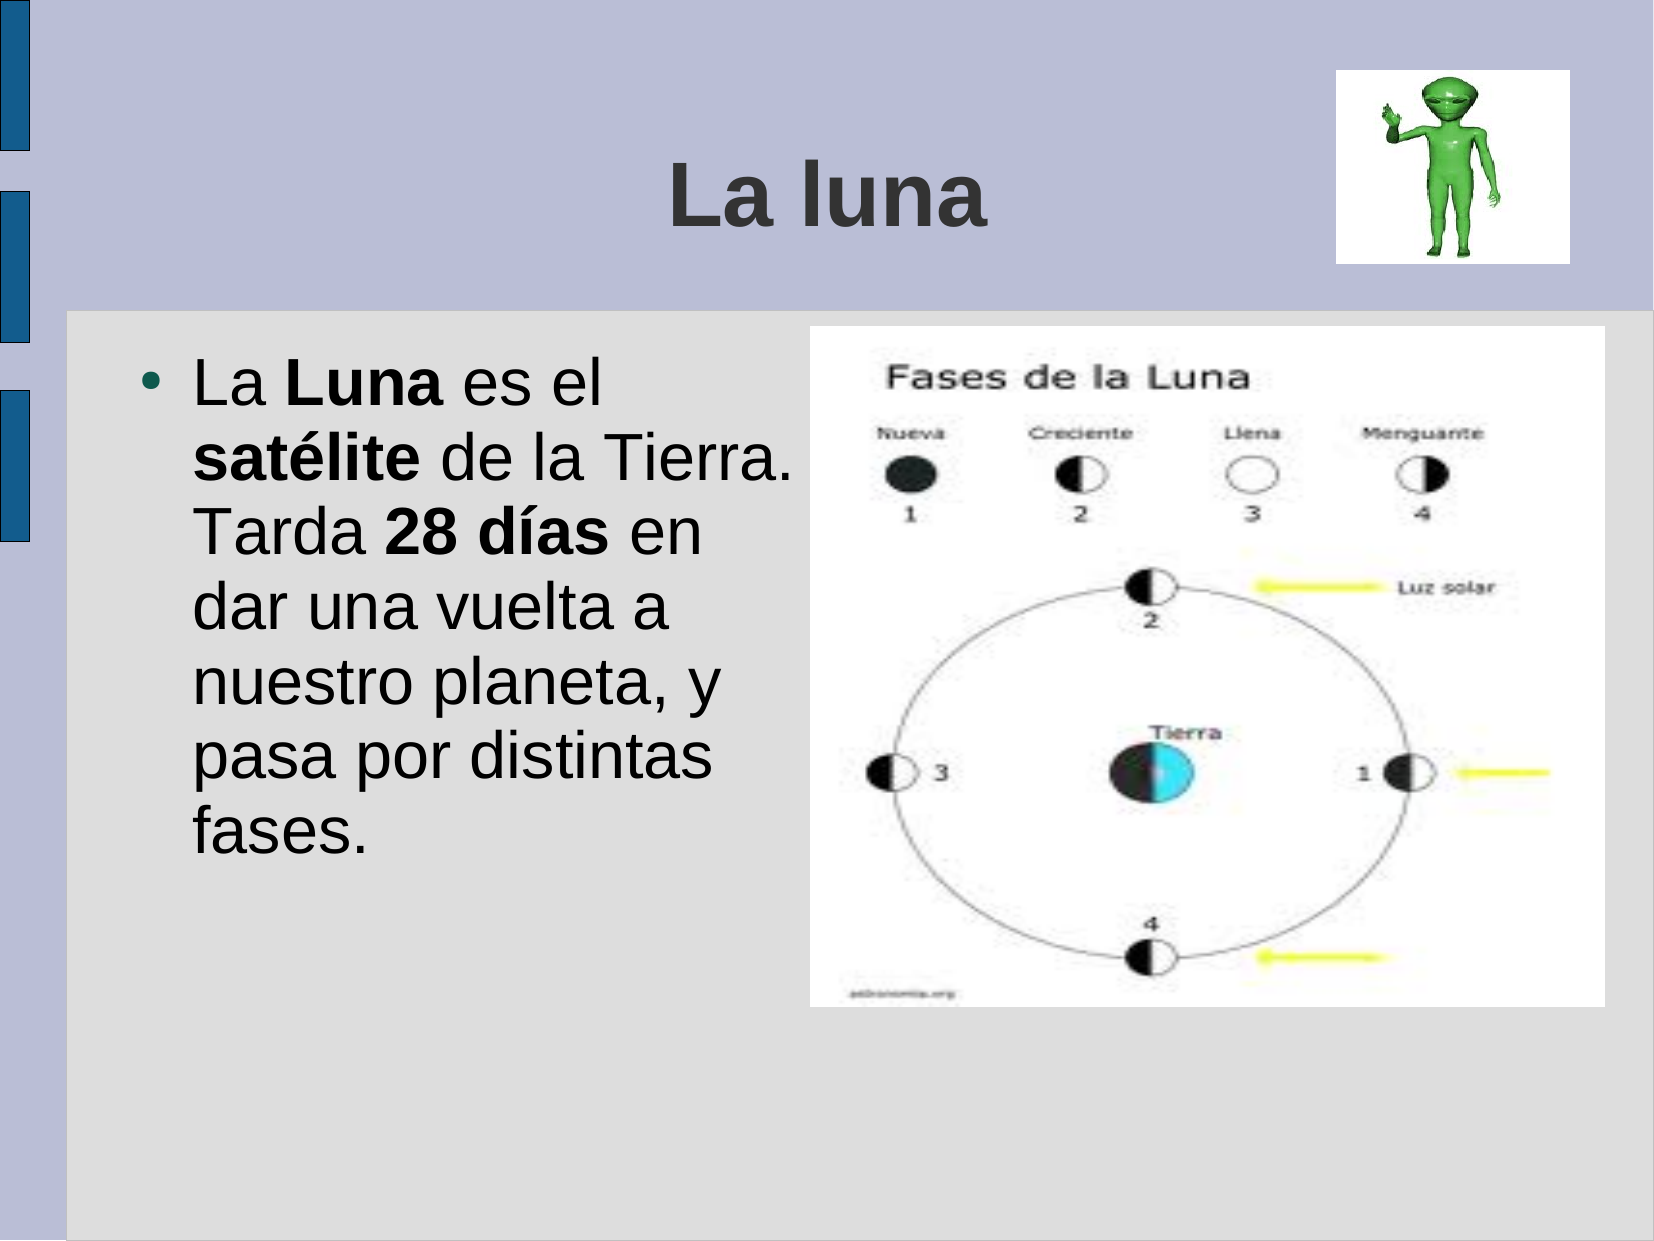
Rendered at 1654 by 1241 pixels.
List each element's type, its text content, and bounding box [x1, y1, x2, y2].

title La luna [121, 91, 1534, 299]
picture [810, 326, 1605, 1007]
list La Luna es el satélite de la Tierra. Tarda 28 días en dar una vuelta a nuestro planeta, y pasa por distintas fases. [121, 344, 811, 1164]
picture [1336, 70, 1570, 264]
